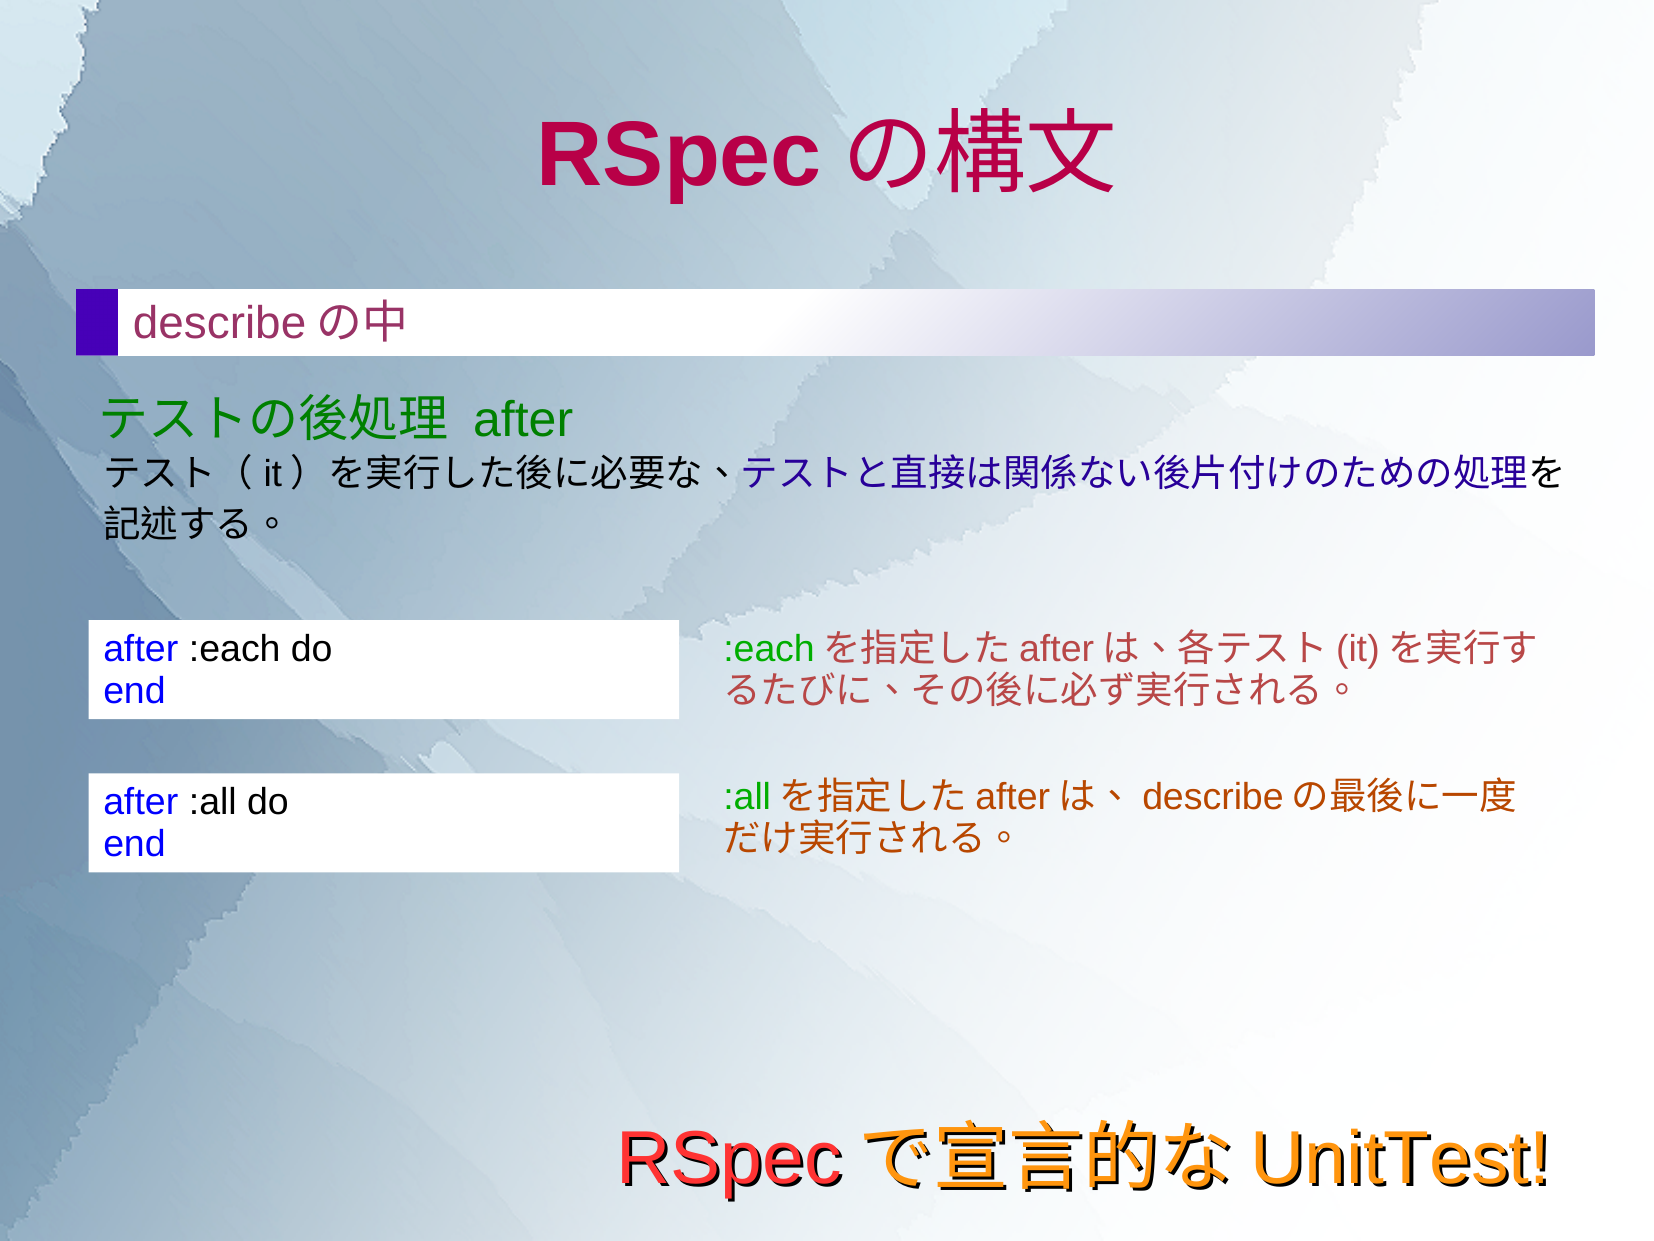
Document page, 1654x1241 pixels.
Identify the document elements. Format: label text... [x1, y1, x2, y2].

title RSpecの構文 [83, 57, 1572, 250]
text_box :allを指定したafterは、describeの最後に一度だけ実行される。 [708, 767, 1565, 884]
text_box after :each do end [88, 620, 680, 720]
text_box テスト（it）を実行した後に必要な、テストと直接は関係ない後片付けのための処理を記述する。 [88, 439, 1595, 562]
text_box describeの中 [118, 289, 1595, 356]
text_box テストの後処理 after [83, 383, 1093, 455]
text_box RSpecで宣言的なUnitTest! [561, 1107, 1566, 1207]
picture [0, 0, 1654, 1241]
text_box after :all do end [88, 773, 680, 873]
text_box :eachを指定したafterは、各テスト(it)を実行するたびに、その後に必ず実行される。 [708, 620, 1565, 720]
